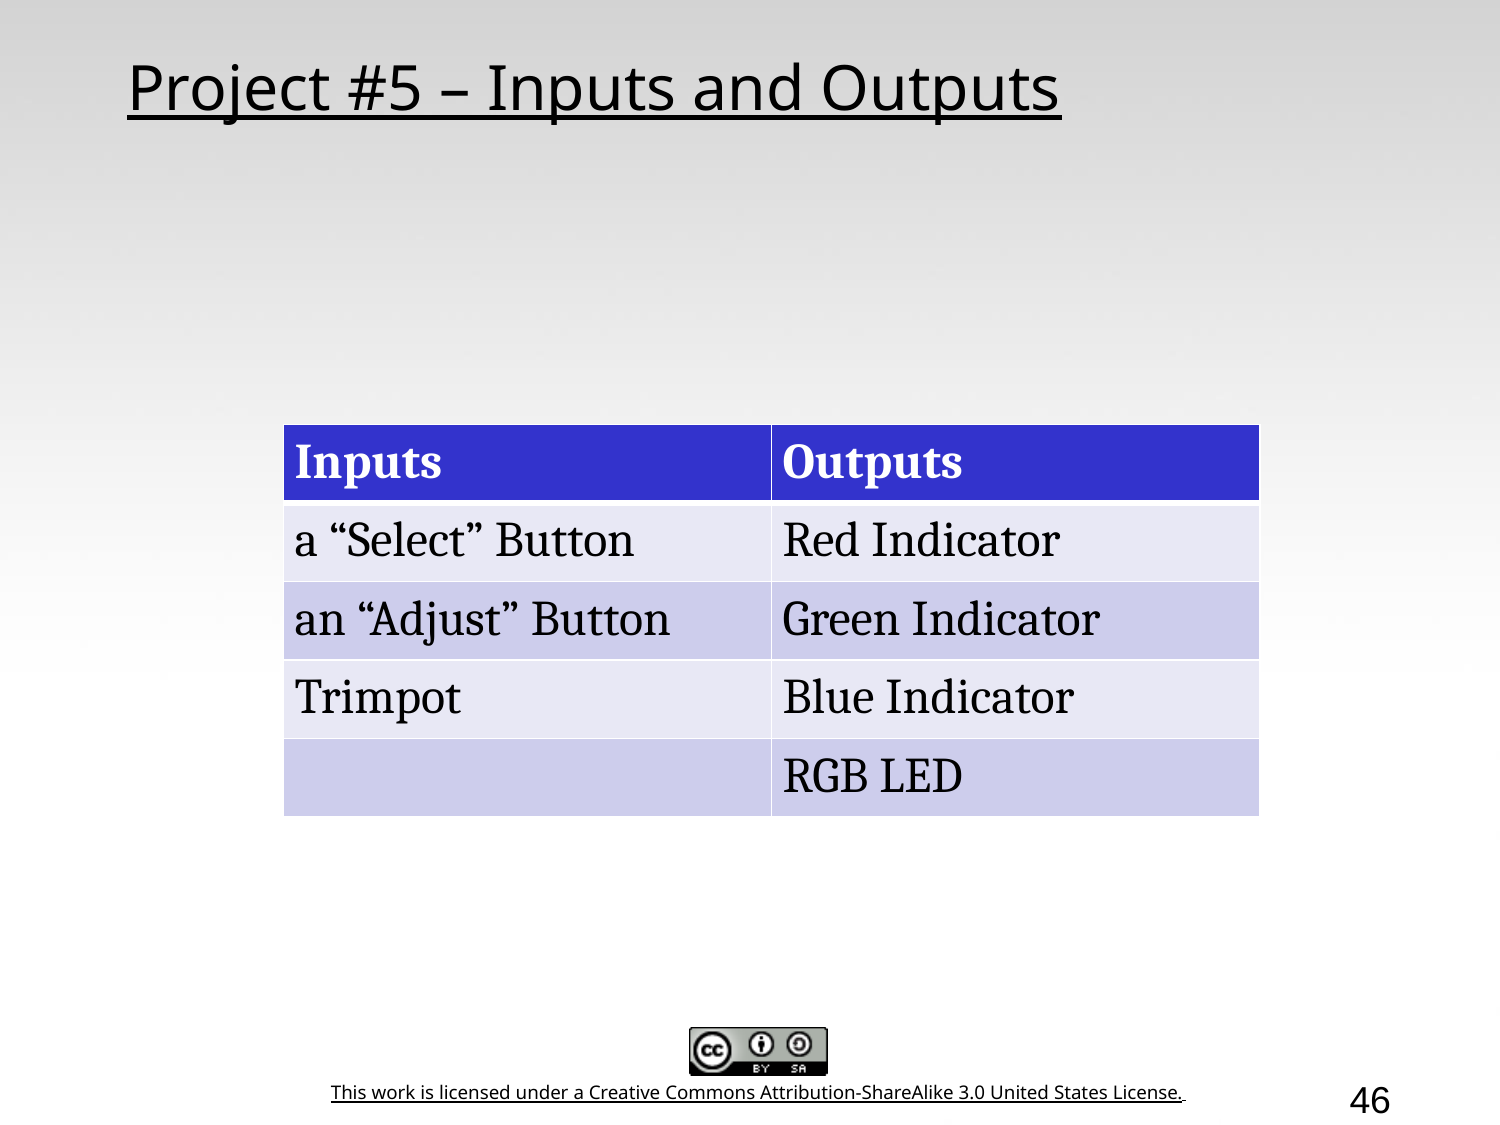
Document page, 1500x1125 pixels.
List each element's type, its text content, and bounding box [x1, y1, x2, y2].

picture [0, 0, 1500, 1125]
table_cell an “Adjust” Button [284, 582, 771, 659]
table_cell [284, 739, 771, 816]
list Project #5 – Inputs and Outputs [112, 40, 1388, 285]
table_cell Trimpot [284, 661, 771, 738]
table_cell Red Indicator [772, 506, 1259, 581]
table_cell a “Select” Button [284, 506, 771, 581]
table_cell Green Indicator [772, 582, 1259, 659]
table_header Outputs [772, 425, 1259, 500]
table_cell Blue Indicator [772, 661, 1259, 738]
table_cell RGB LED [772, 739, 1259, 816]
table_header Inputs [284, 425, 771, 500]
